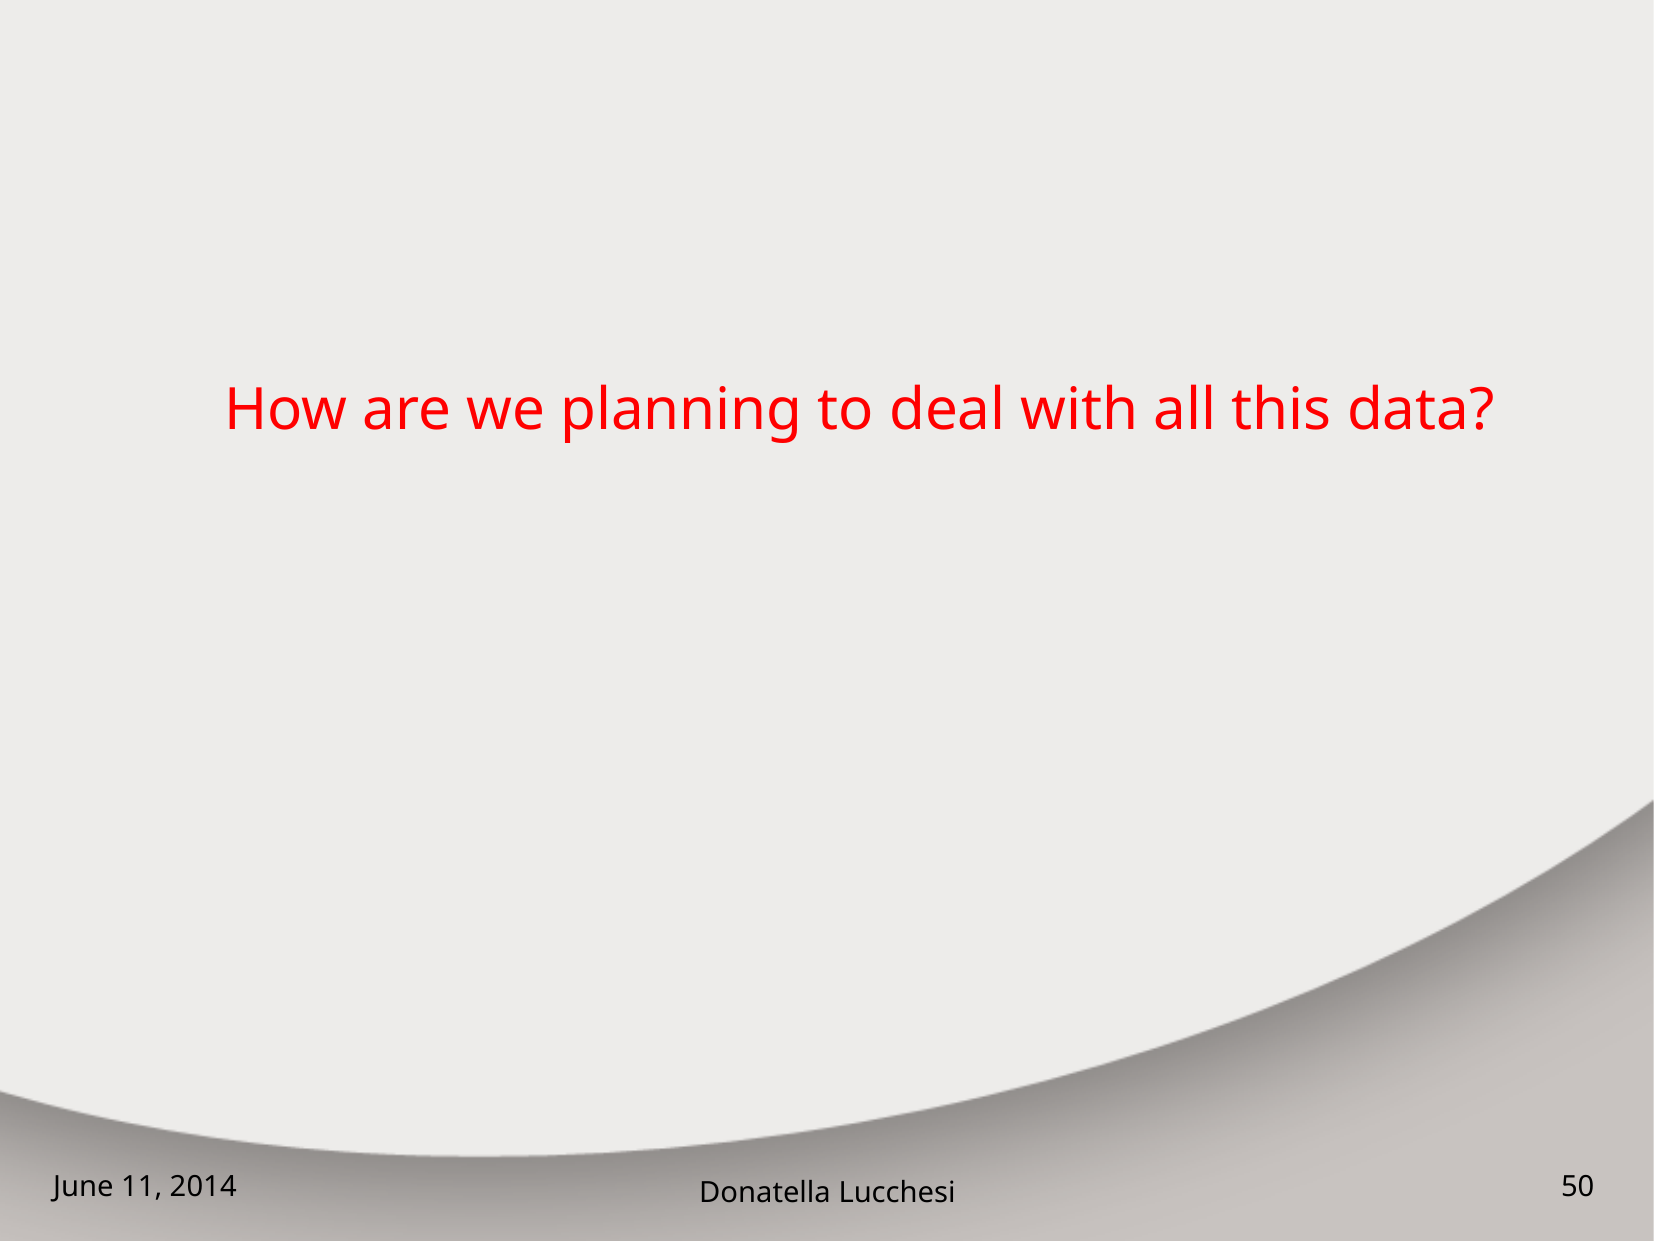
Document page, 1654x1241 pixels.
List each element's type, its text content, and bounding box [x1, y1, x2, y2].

text_box How are we planning to deal with all this data? [210, 360, 1497, 457]
picture [0, 0, 1654, 1241]
